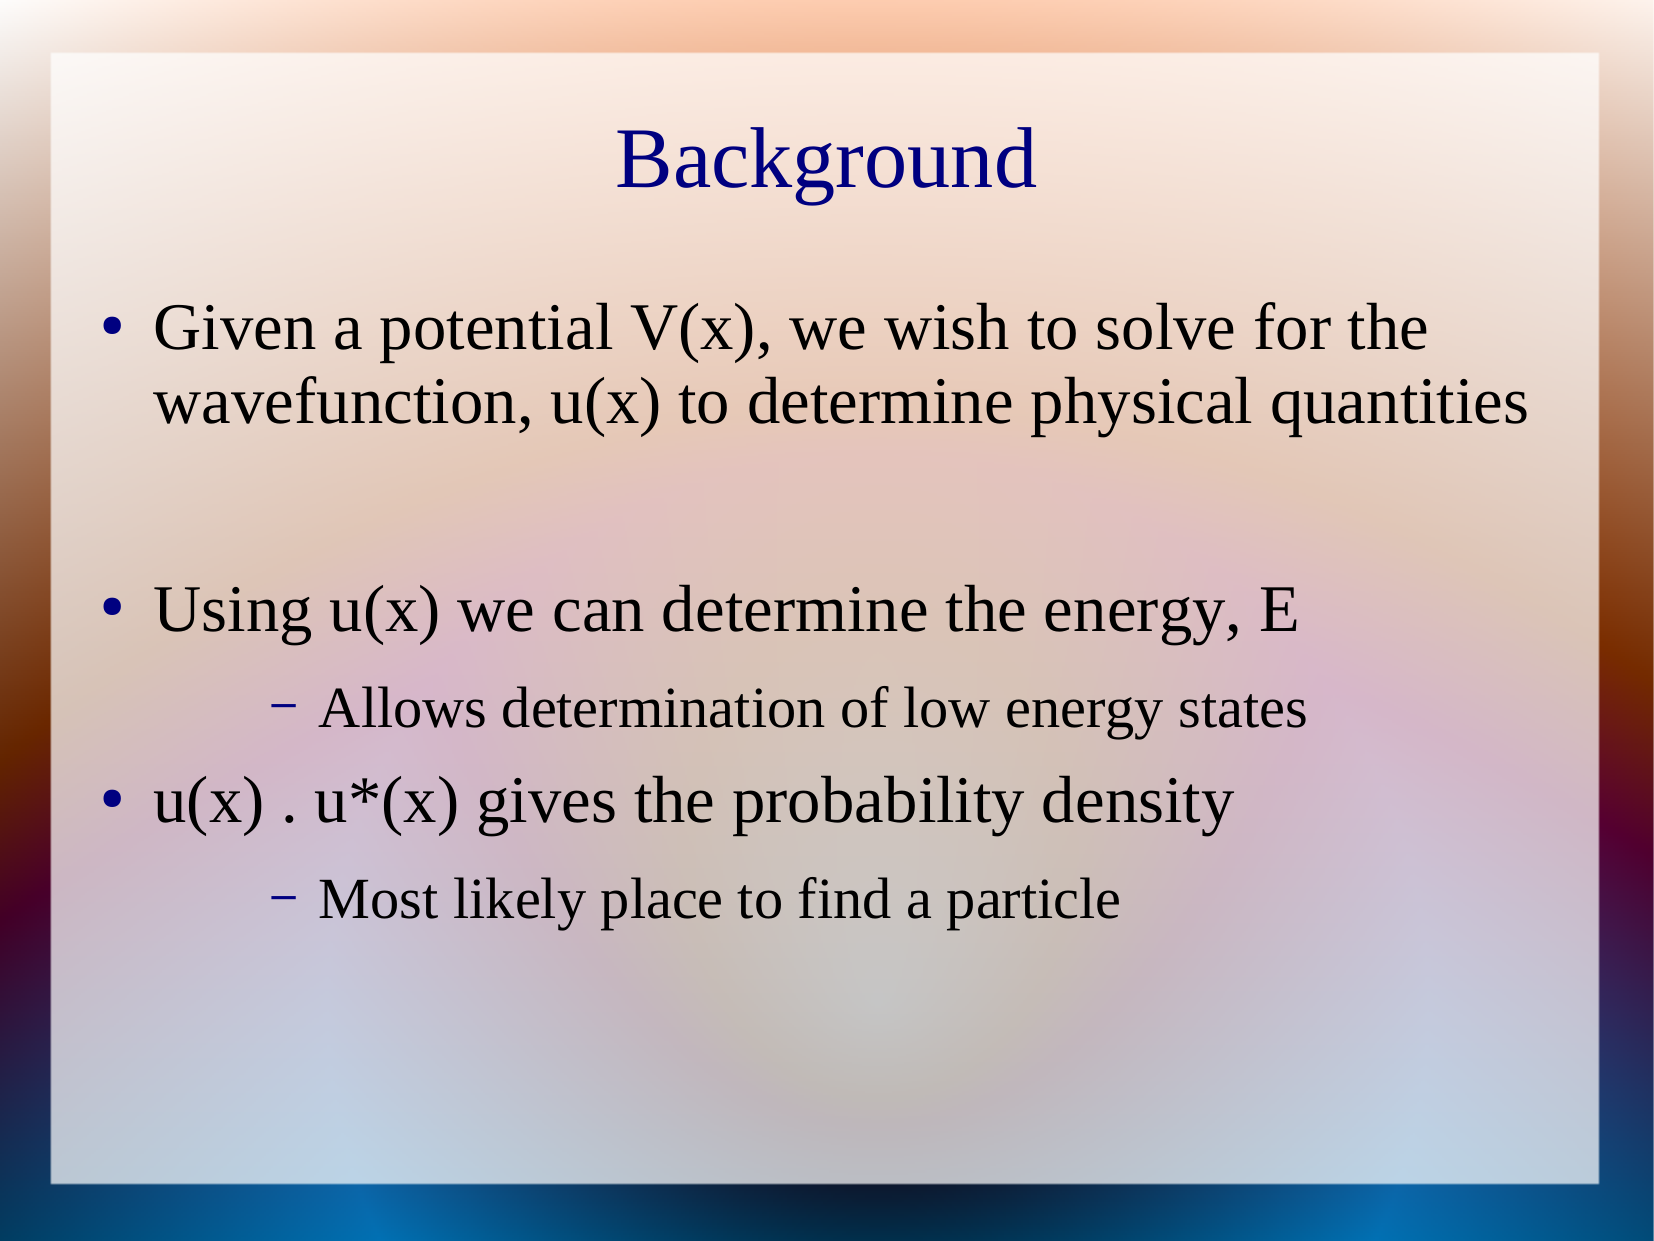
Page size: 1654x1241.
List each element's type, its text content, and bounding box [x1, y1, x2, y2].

list Given a potential V(x), we wish to solve for the wavefunction, u(x) to determine physical quantities Using u(x) we can determine the energy, E Allows determination of low energy states u(x) . u*(x) gives the probability density Most likely place to find a particle [82, 290, 1571, 1034]
picture [0, 0, 1654, 1241]
title Background [82, 55, 1571, 263]
